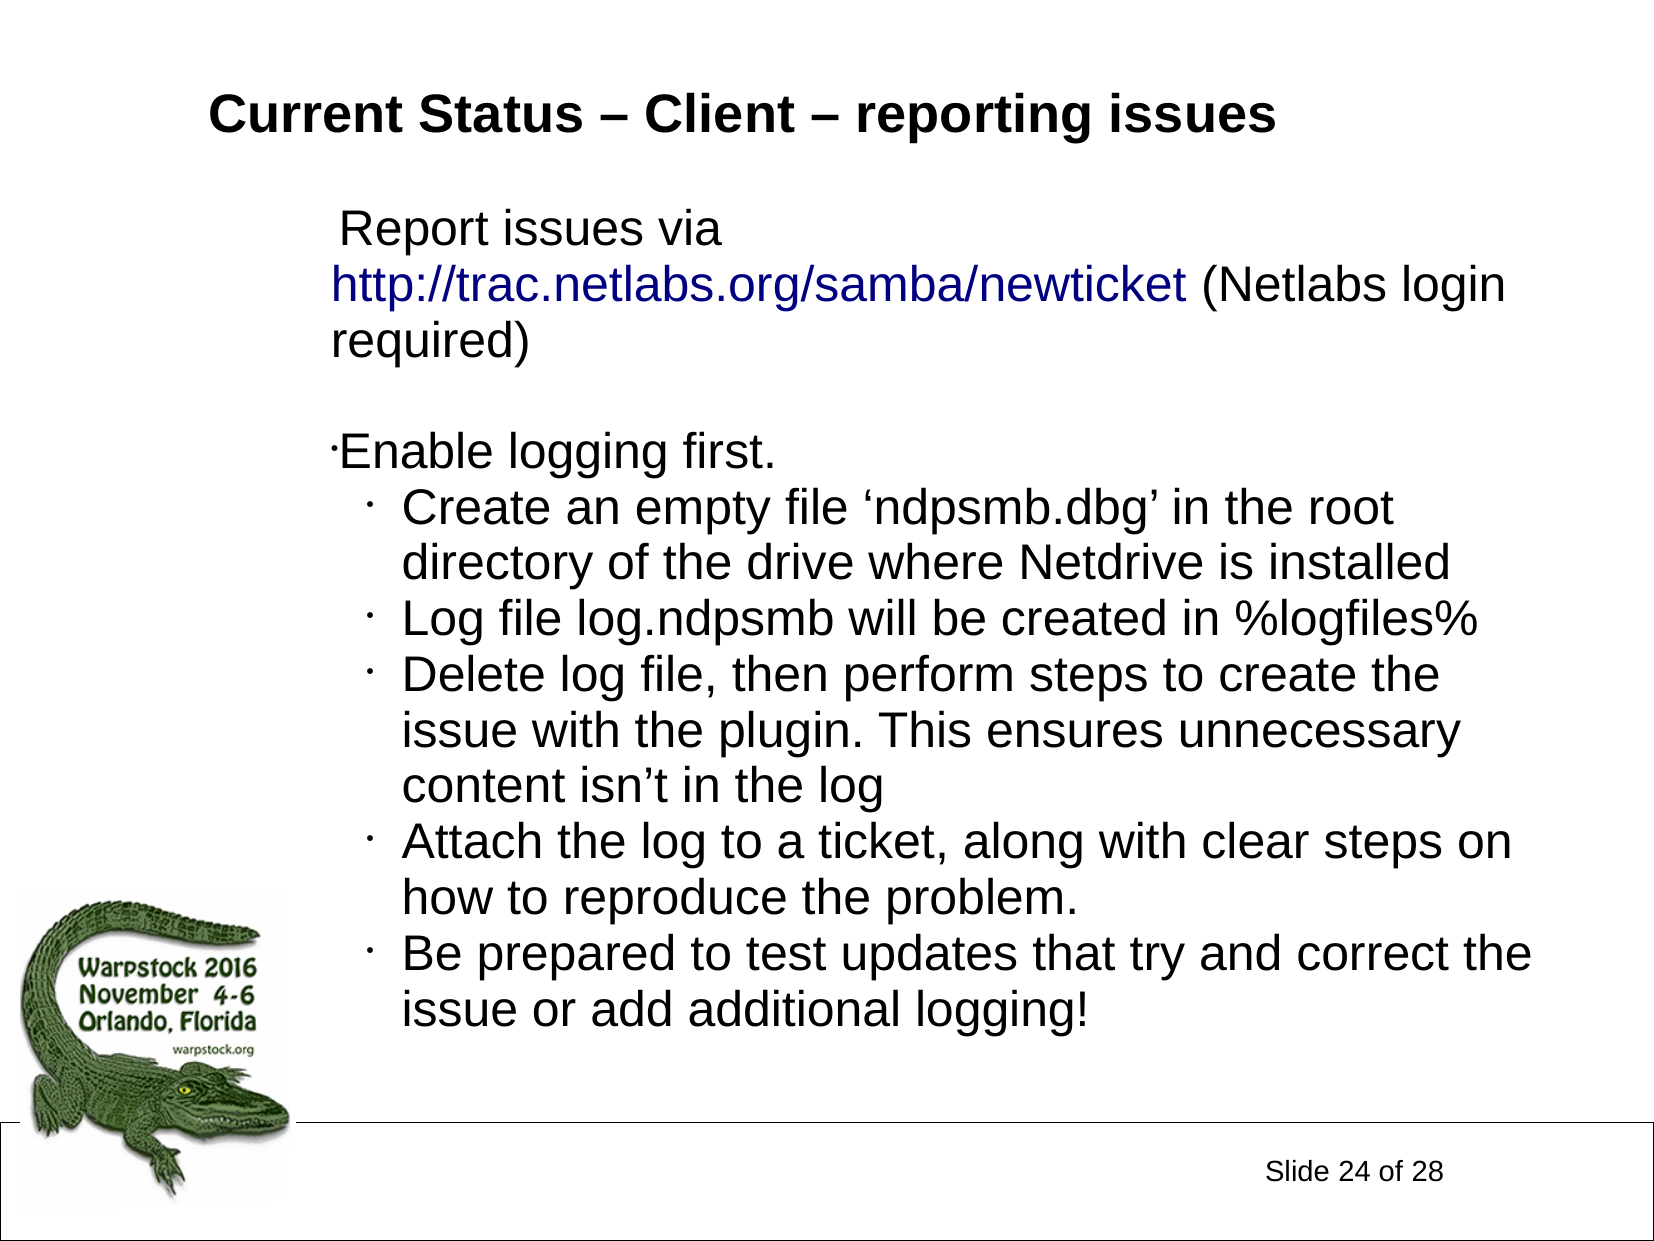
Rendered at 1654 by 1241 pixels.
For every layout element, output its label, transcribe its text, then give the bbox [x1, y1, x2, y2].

title Current Status – Client – reporting issues [177, 49, 1571, 178]
subtitle Report issues via http://trac.netlabs.org/samba/newticket (Netlabs login required) Enable logging first. Create an empty file ‘ndpsmb.dbg’ in the root directory of the drive where Netdrive is installed Log file log.ndpsmb will be created in %logfiles% Delete log file, then perform steps to create the issue with the plugin. This ensures unnecessary content isn’t in the log Attach the log to a ticket, along with clear steps on how to reproduce the problem. Be prepared to test updates that try and correct the issue or add additional logging! [318, 200, 1565, 1037]
picture [20, 888, 296, 1211]
